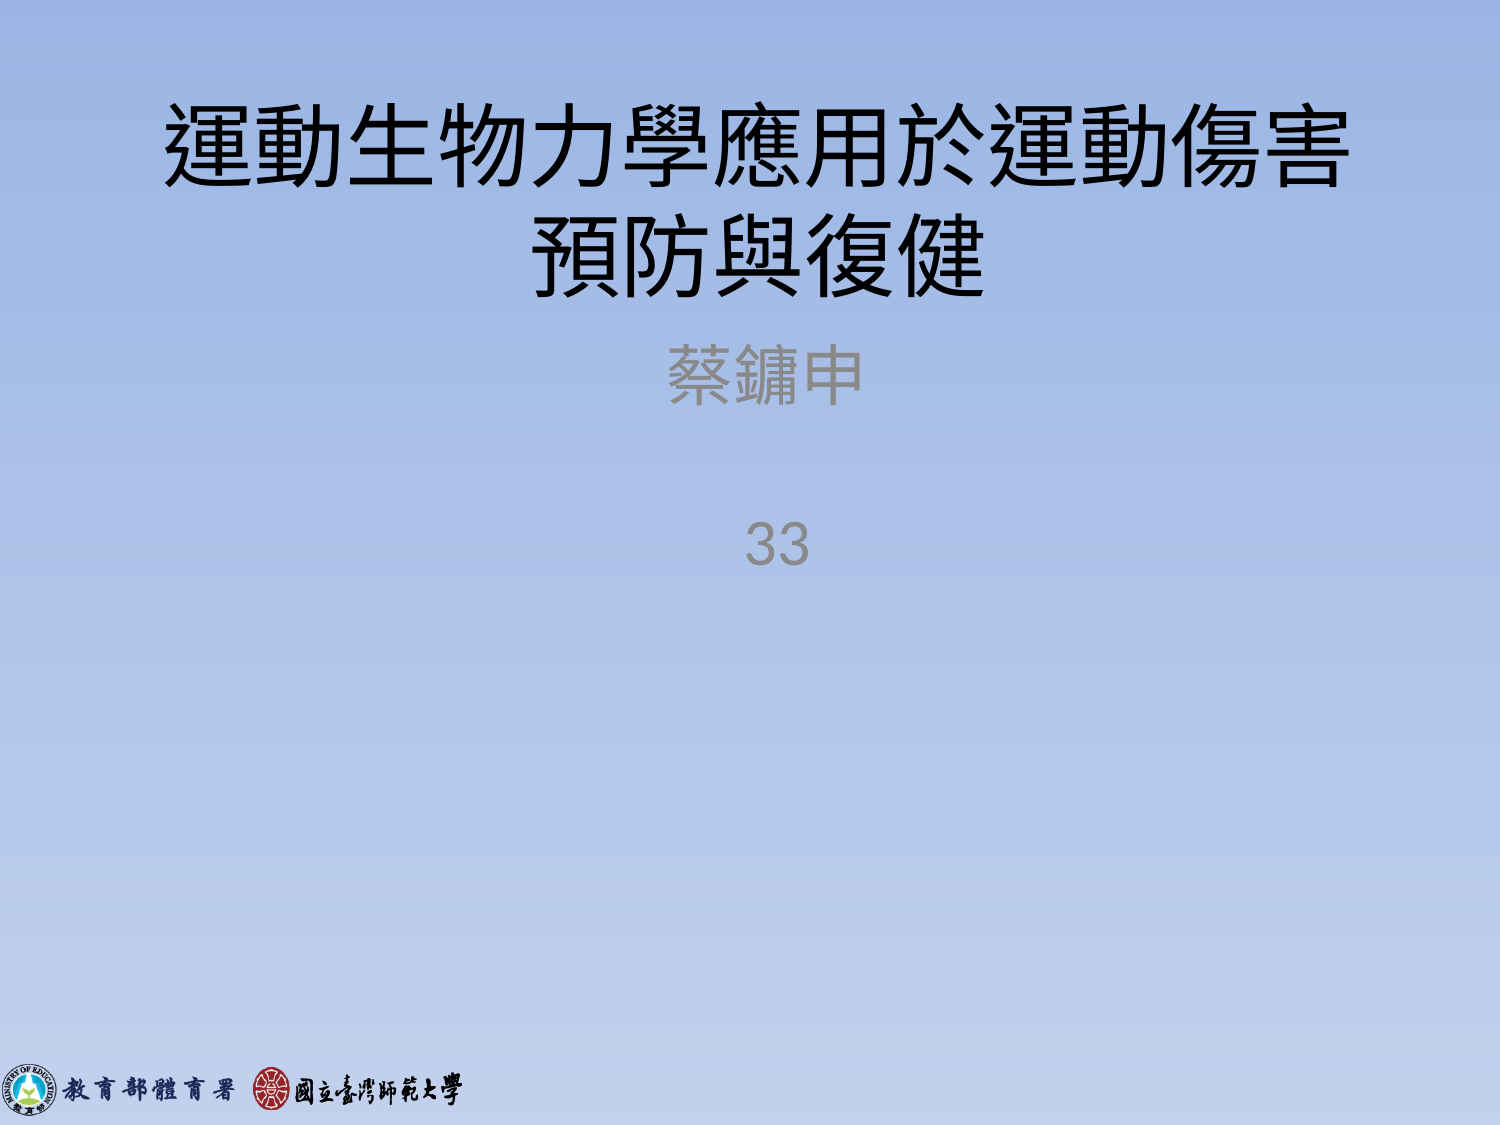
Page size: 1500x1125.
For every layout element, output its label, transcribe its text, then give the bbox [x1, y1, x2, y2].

text_box 33 [251, 491, 1302, 598]
title 運動生物力學應用於運動傷害預防與復健 [121, 78, 1397, 320]
subtitle 蔡鏞申 [242, 326, 1293, 433]
picture [0, 1051, 243, 1125]
picture [253, 1067, 462, 1110]
